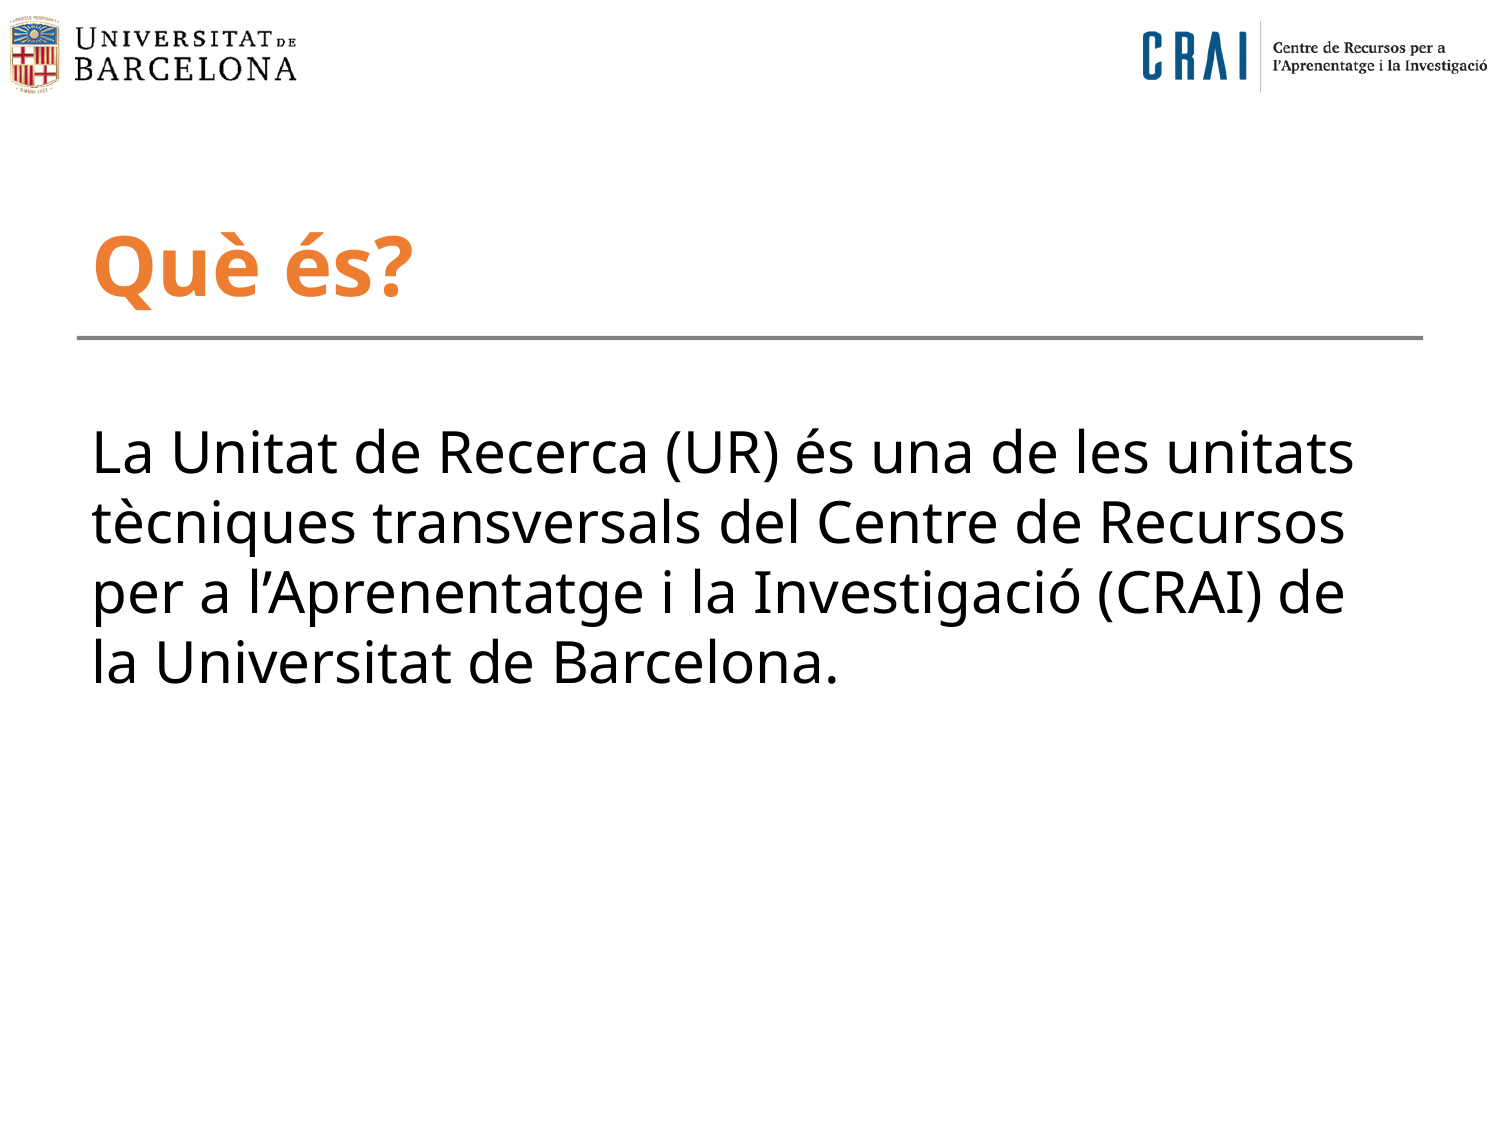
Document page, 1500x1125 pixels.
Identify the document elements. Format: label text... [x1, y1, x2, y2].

text_box La Unitat de Recerca (UR) és una de les unitats tècniques transversals del Centre de Recursos per a l’Aprenentatge i la Investigació (CRAI) de la Universitat de Barcelona. [76, 407, 1391, 703]
text_box Què és? [76, 205, 644, 321]
picture [8, 14, 1490, 219]
